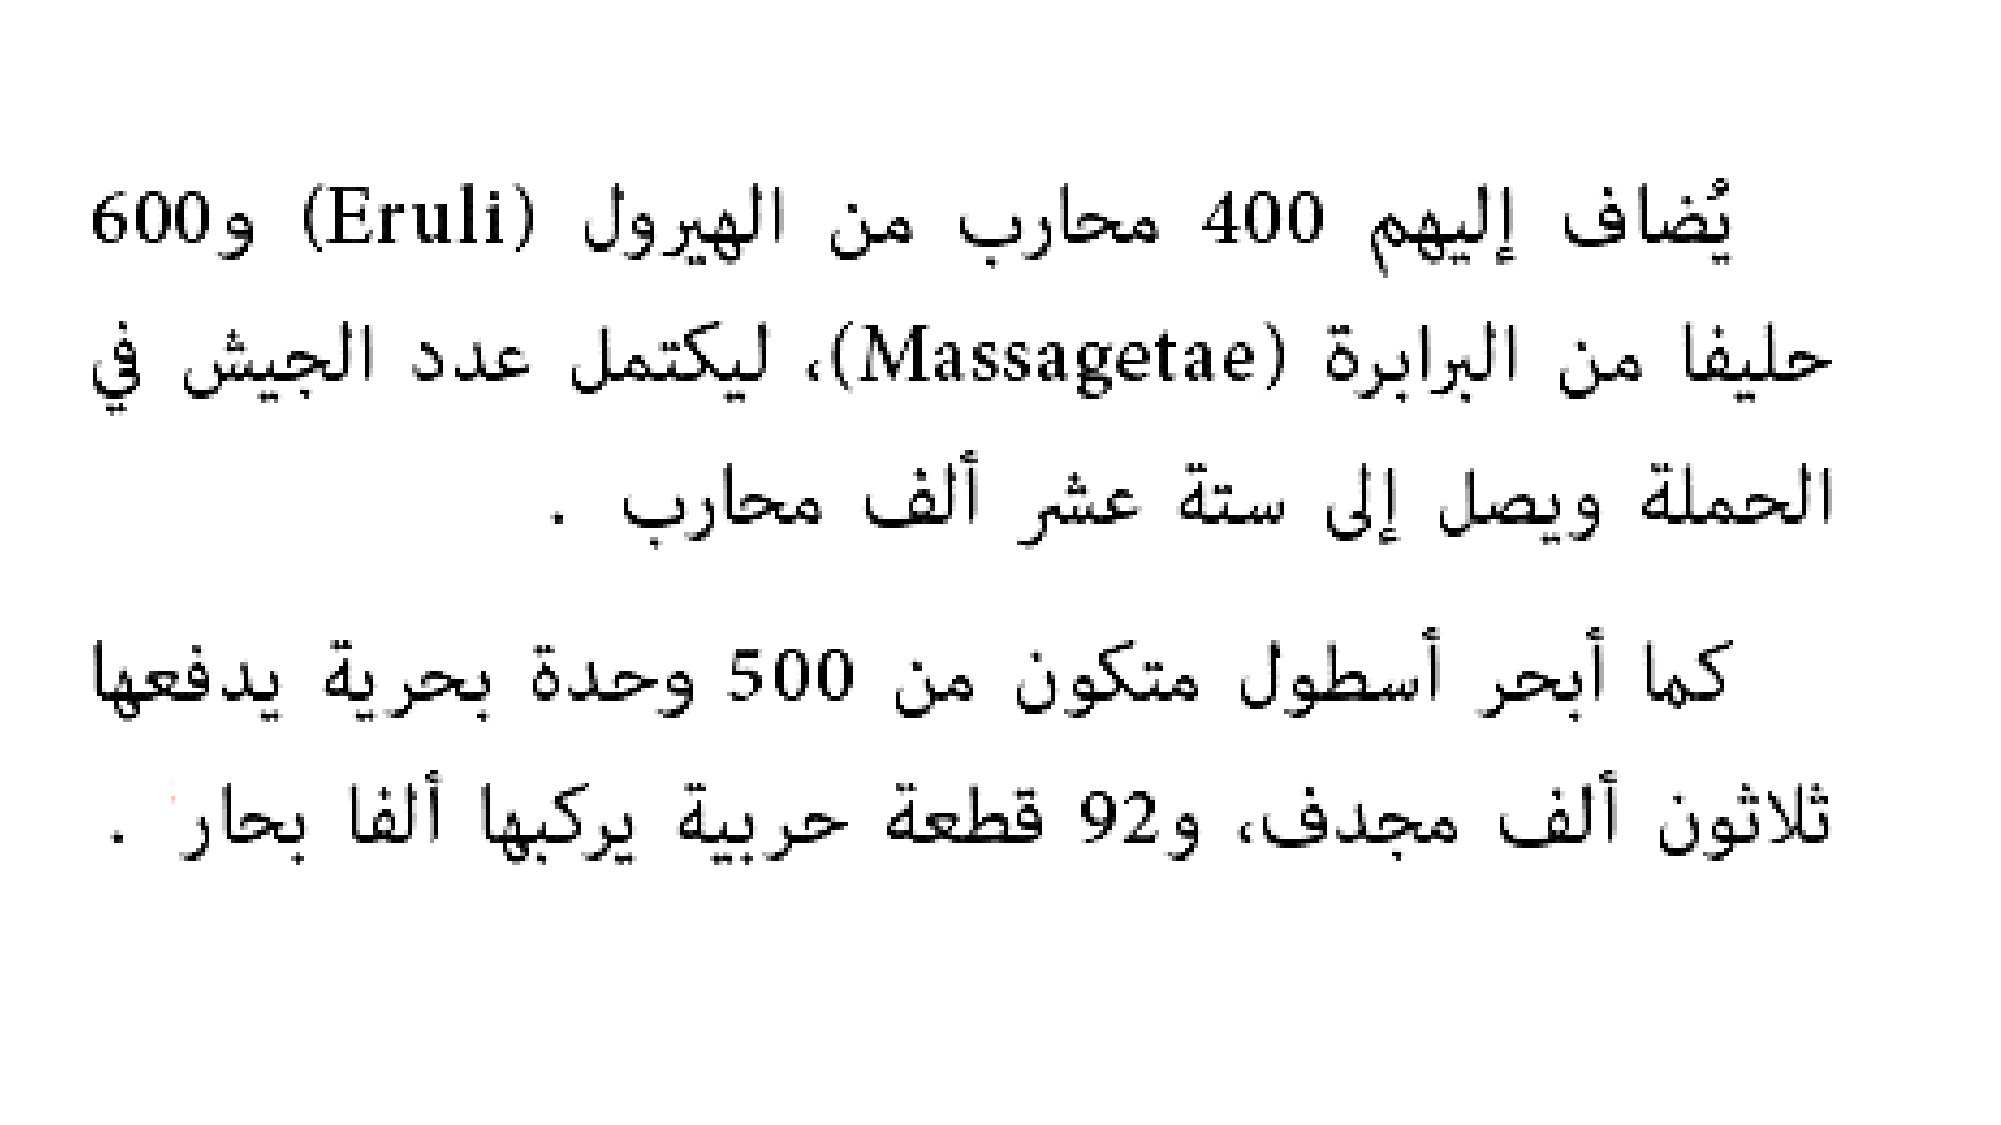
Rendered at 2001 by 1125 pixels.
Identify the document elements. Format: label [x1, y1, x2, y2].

picture [20, 114, 1889, 969]
